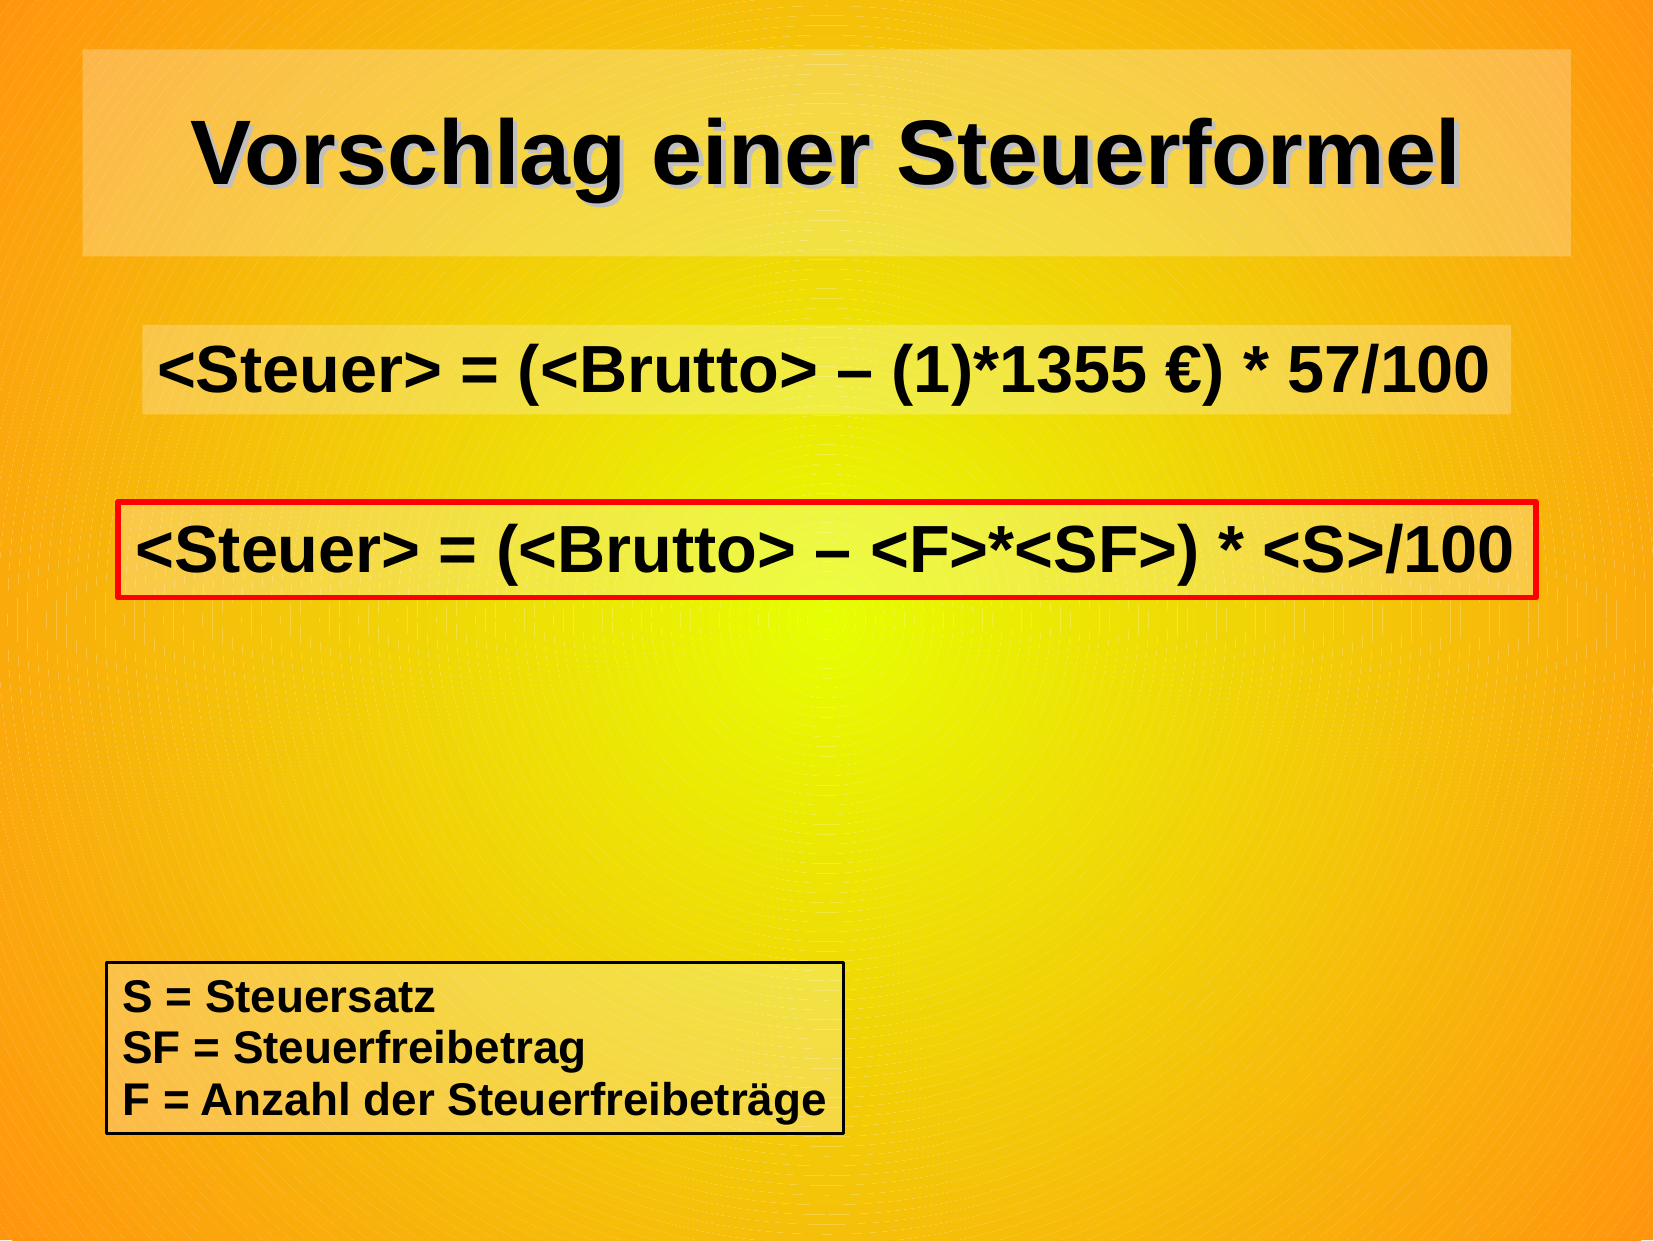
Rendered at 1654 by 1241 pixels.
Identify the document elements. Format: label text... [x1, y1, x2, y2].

title Vorschlag einer Steuerformel [82, 49, 1571, 257]
text_box <Steuer> = (<Brutto> – <F>*<SF>) * <S>/100 [117, 501, 1536, 598]
text_box S = Steuersatz SF = Steuerfreibetrag F = Anzahl der Steuerfreibeträge [106, 962, 844, 1134]
text_box <Steuer> = (<Brutto> – (1)*1355 €) * 57/100 [142, 324, 1512, 415]
